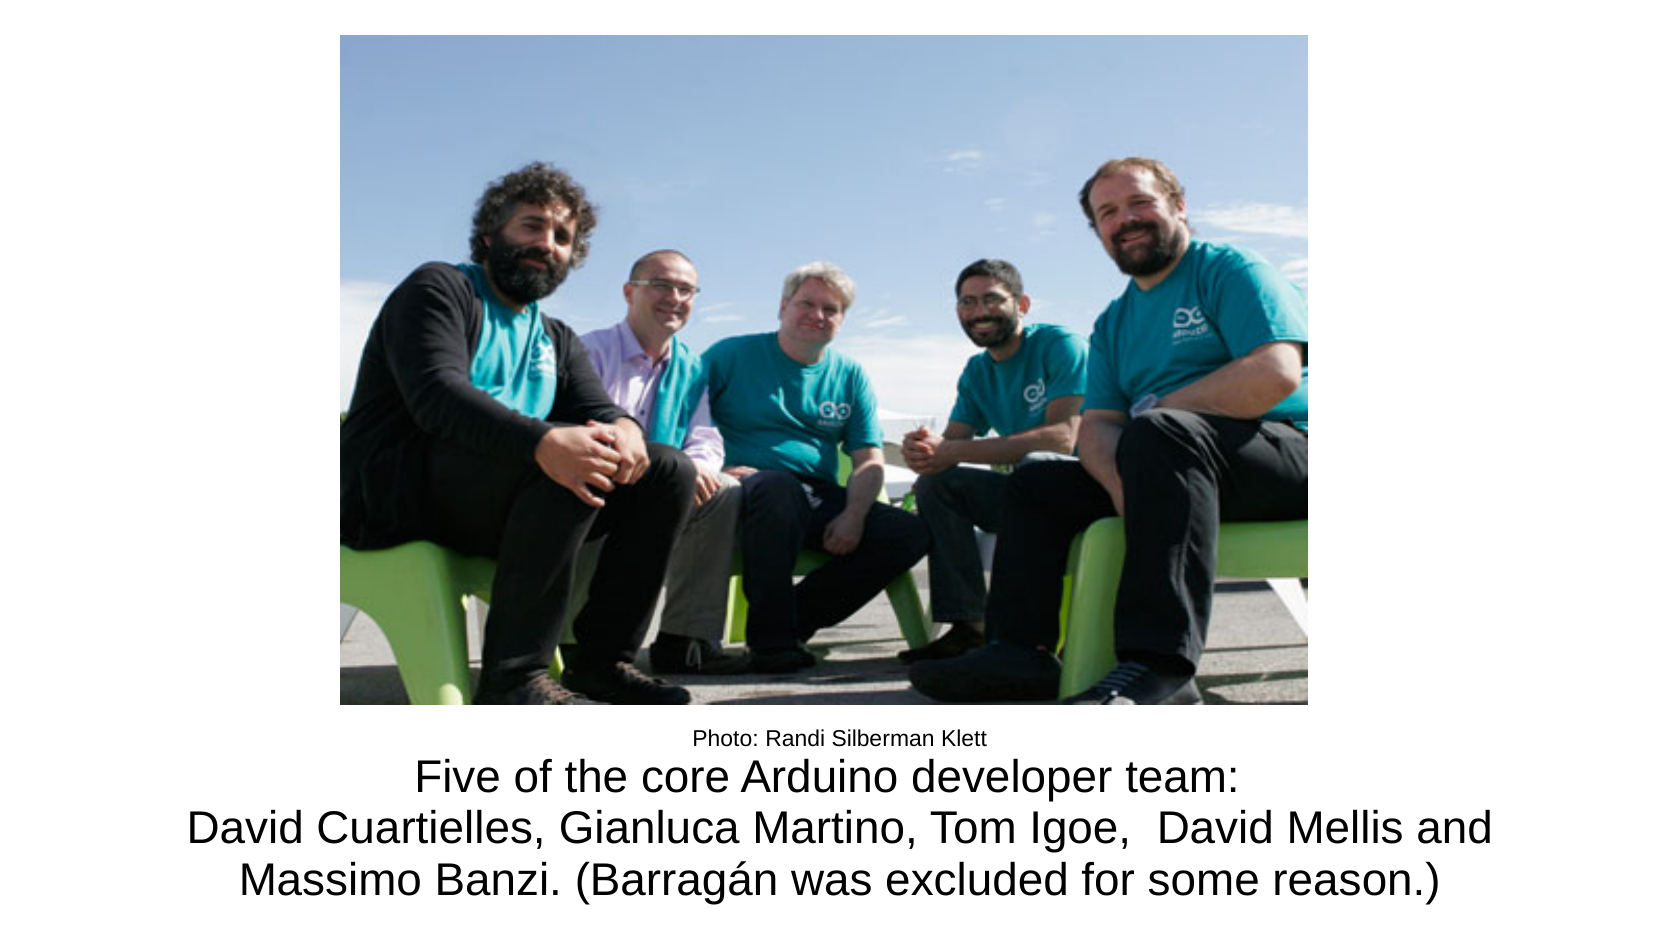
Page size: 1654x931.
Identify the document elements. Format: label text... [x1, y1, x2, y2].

picture [340, 35, 1308, 706]
title Photo: Randi Silberman Klett Five of the core Arduino developer team: David Cuartielles, Gianluca Martino, Tom Igoe, David Mellis and Massimo Banzi. (Barragán was excluded for some reason.) [105, 725, 1575, 905]
